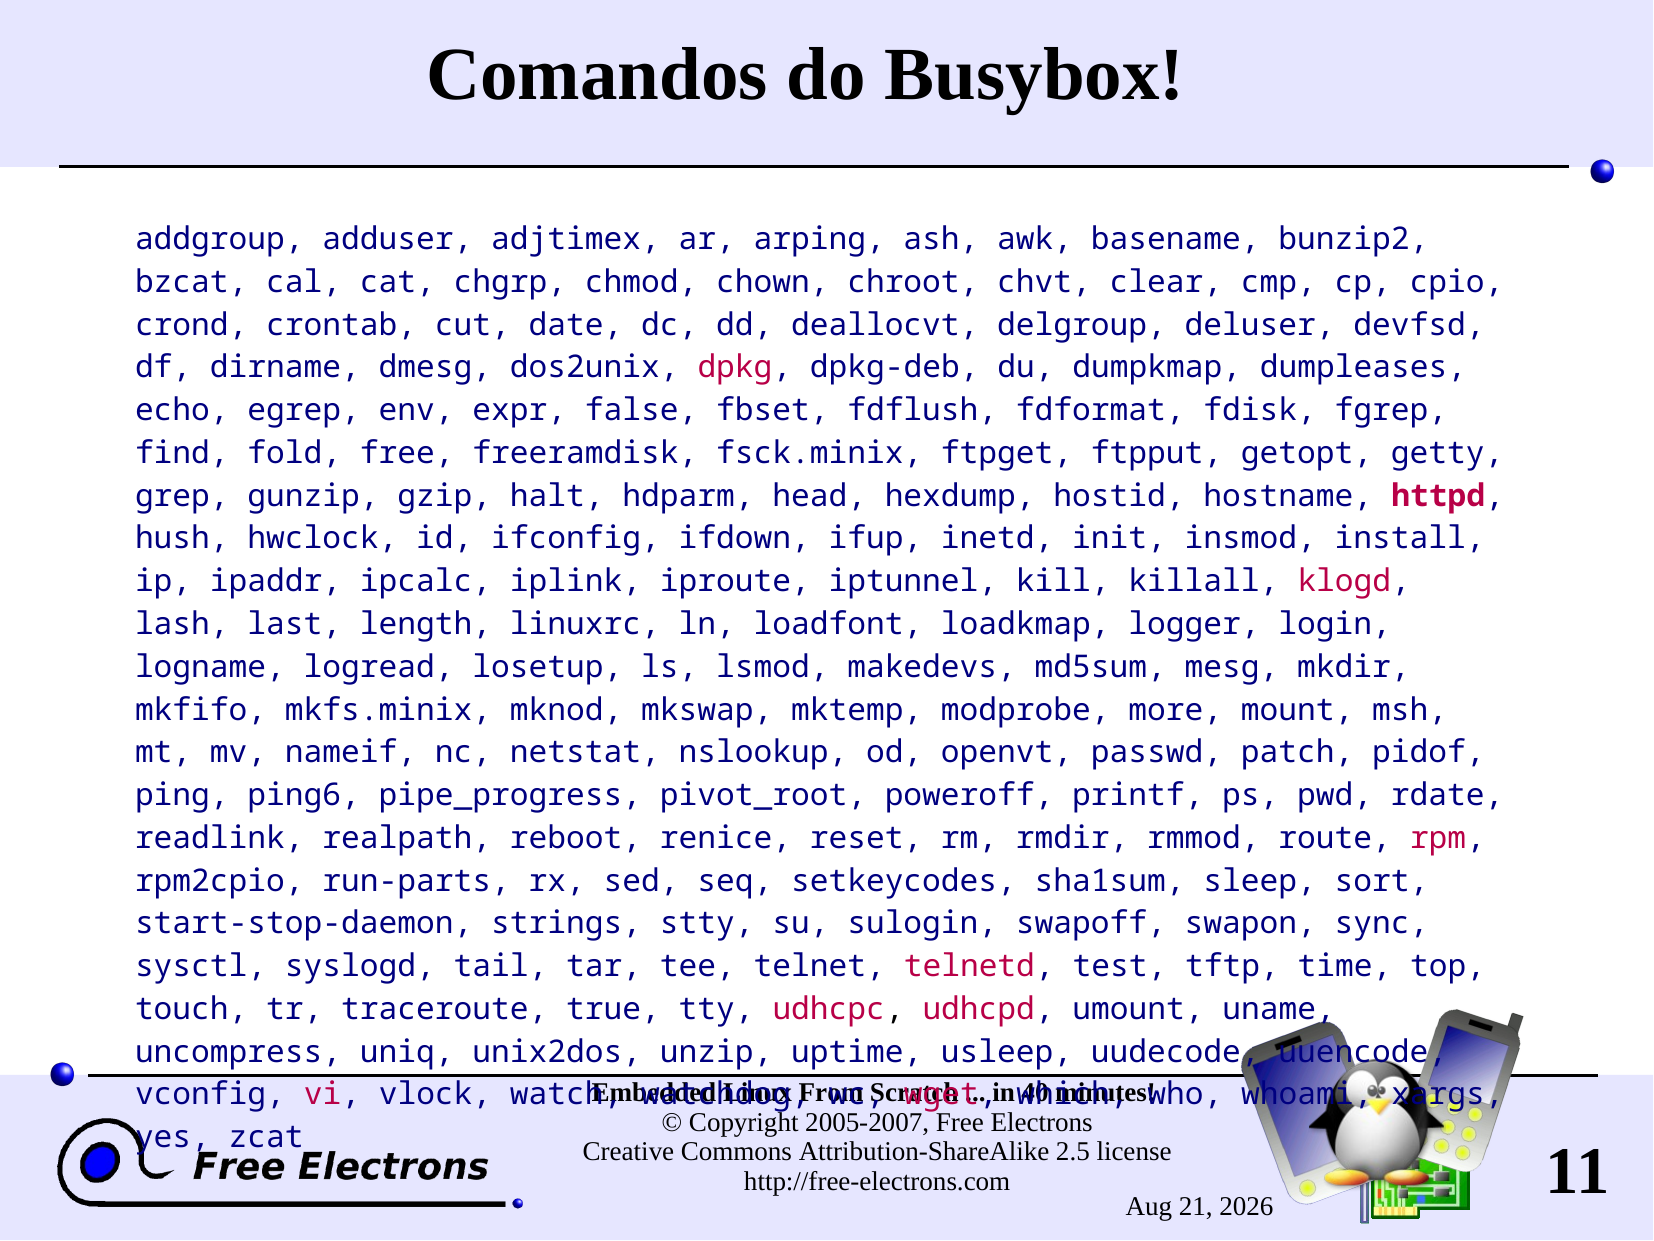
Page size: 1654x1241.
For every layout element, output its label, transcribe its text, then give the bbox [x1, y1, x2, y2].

list addgroup, adduser, adjtimex, ar, arping, ash, awk, basename, bunzip2, bzcat, cal, cat, chgrp, chmod, chown, chroot, chvt, clear, cmp, cp, cpio, crond, crontab, cut, date, dc, dd, deallocvt, delgroup, deluser, devfsd, df, dirname, dmesg, dos2unix, dpkg, dpkg-deb, du, dumpkmap, dumpleases, echo, egrep, env, expr, false, fbset, fdflush, fdformat, fdisk, fgrep, find, fold, free, freeramdisk, fsck.minix, ftpget, ftpput, getopt, getty, grep, gunzip, gzip, halt, hdparm, head, hexdump, hostid, hostname, httpd, hush, hwclock, id, ifconfig, ifdown, ifup, inetd, init, insmod, install, ip, ipaddr, ipcalc, iplink, iproute, iptunnel, kill, killall, klogd, lash, last, length, linuxrc, ln, loadfont, loadkmap, logger, login, logname, logread, losetup, ls, lsmod, makedevs, md5sum, mesg, mkdir, mkfifo, mkfs.minix, mknod, mkswap, mktemp, modprobe, more, mount, msh, mt, mv, nameif, nc, netstat, nslookup, od, openvt, passwd, patch, pidof, ping, ping6, pipe_progress, pivot_root, poweroff, printf, ps, pwd, rdate, readlink, realpath, reboot, renice, reset, rm, rmdir, rmmod, route, rpm, rpm2cpio, run-parts, rx, sed, seq, setkeycodes, sha1sum, sleep, sort, start-stop-daemon, strings, stty, su, sulogin, swapoff, swapon, sync, sysctl, syslogd, tail, tar, tee, telnet, telnetd, test, tftp, time, top, touch, tr, traceroute, true, tty, udhcpc, udhcpd, umount, uname, uncompress, uniq, unix2dos, unzip, uptime, usleep, uudecode, uuencode, vconfig, vi, vlock, watch, watchdog, wc, wget, which, who, whoami, xargs, yes, zcat [105, 216, 1518, 1066]
picture [50, 1107, 527, 1216]
title Comandos do Busybox! [60, 25, 1551, 124]
picture [1231, 1007, 1538, 1241]
